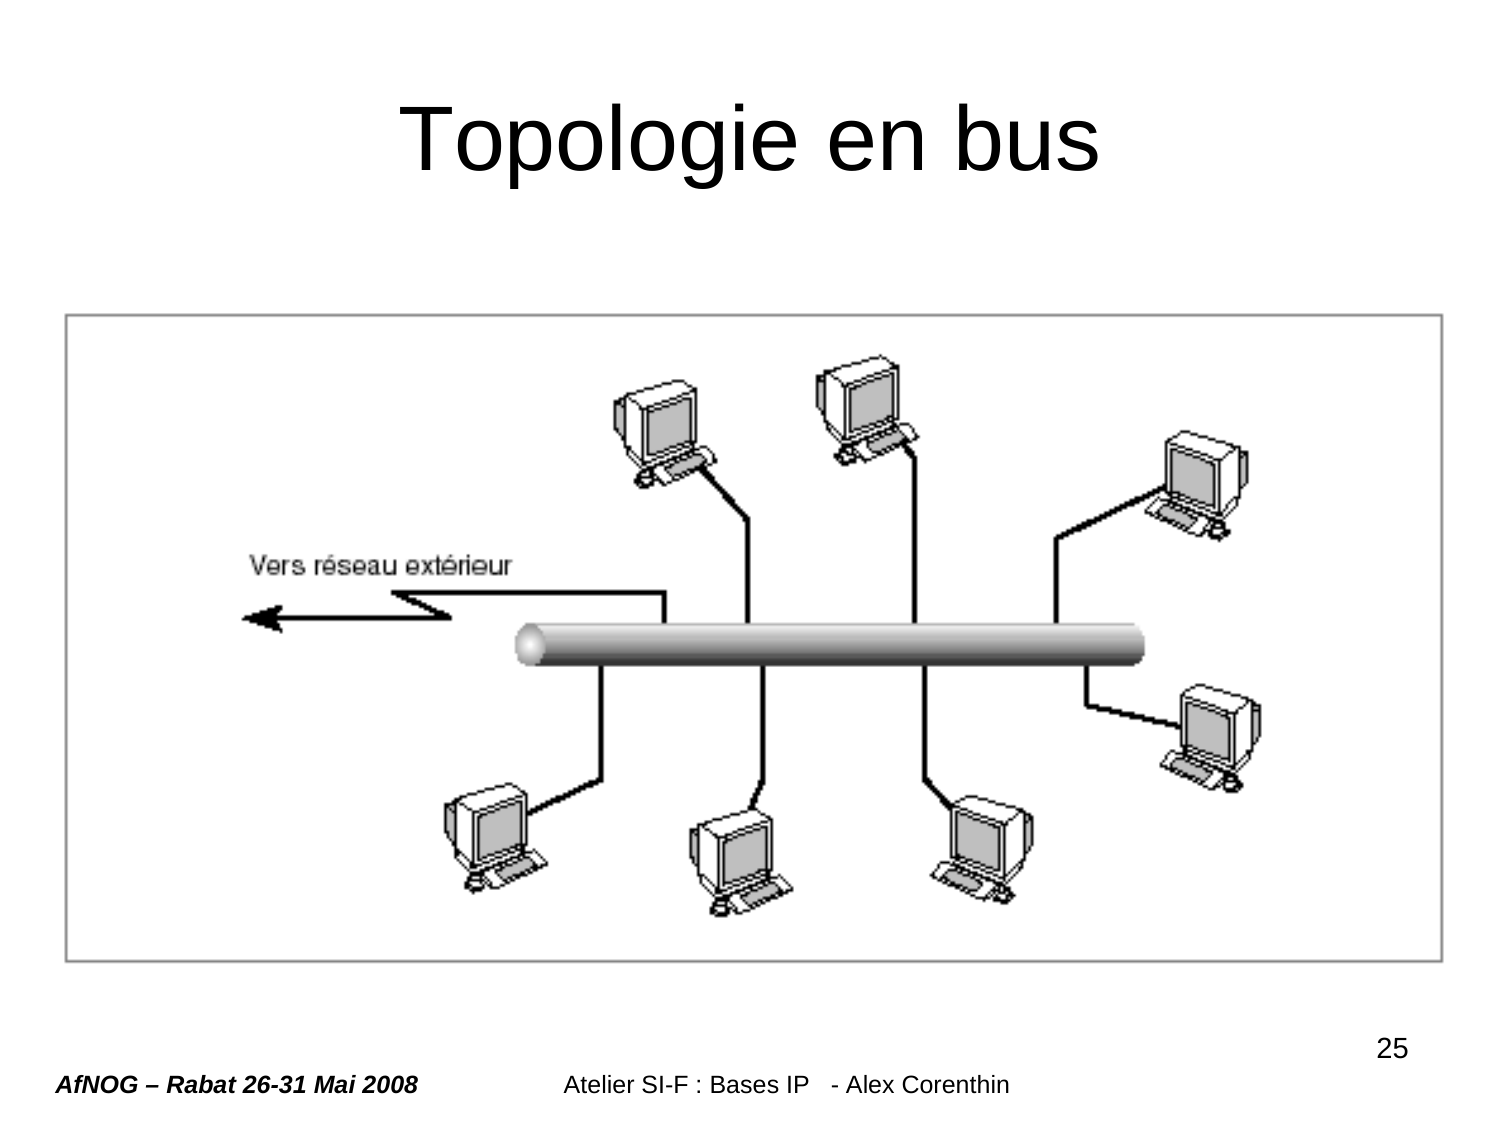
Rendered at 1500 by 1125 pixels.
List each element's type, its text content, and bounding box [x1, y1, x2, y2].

title Topologie en bus [75, 45, 1426, 233]
picture [53, 302, 1459, 971]
